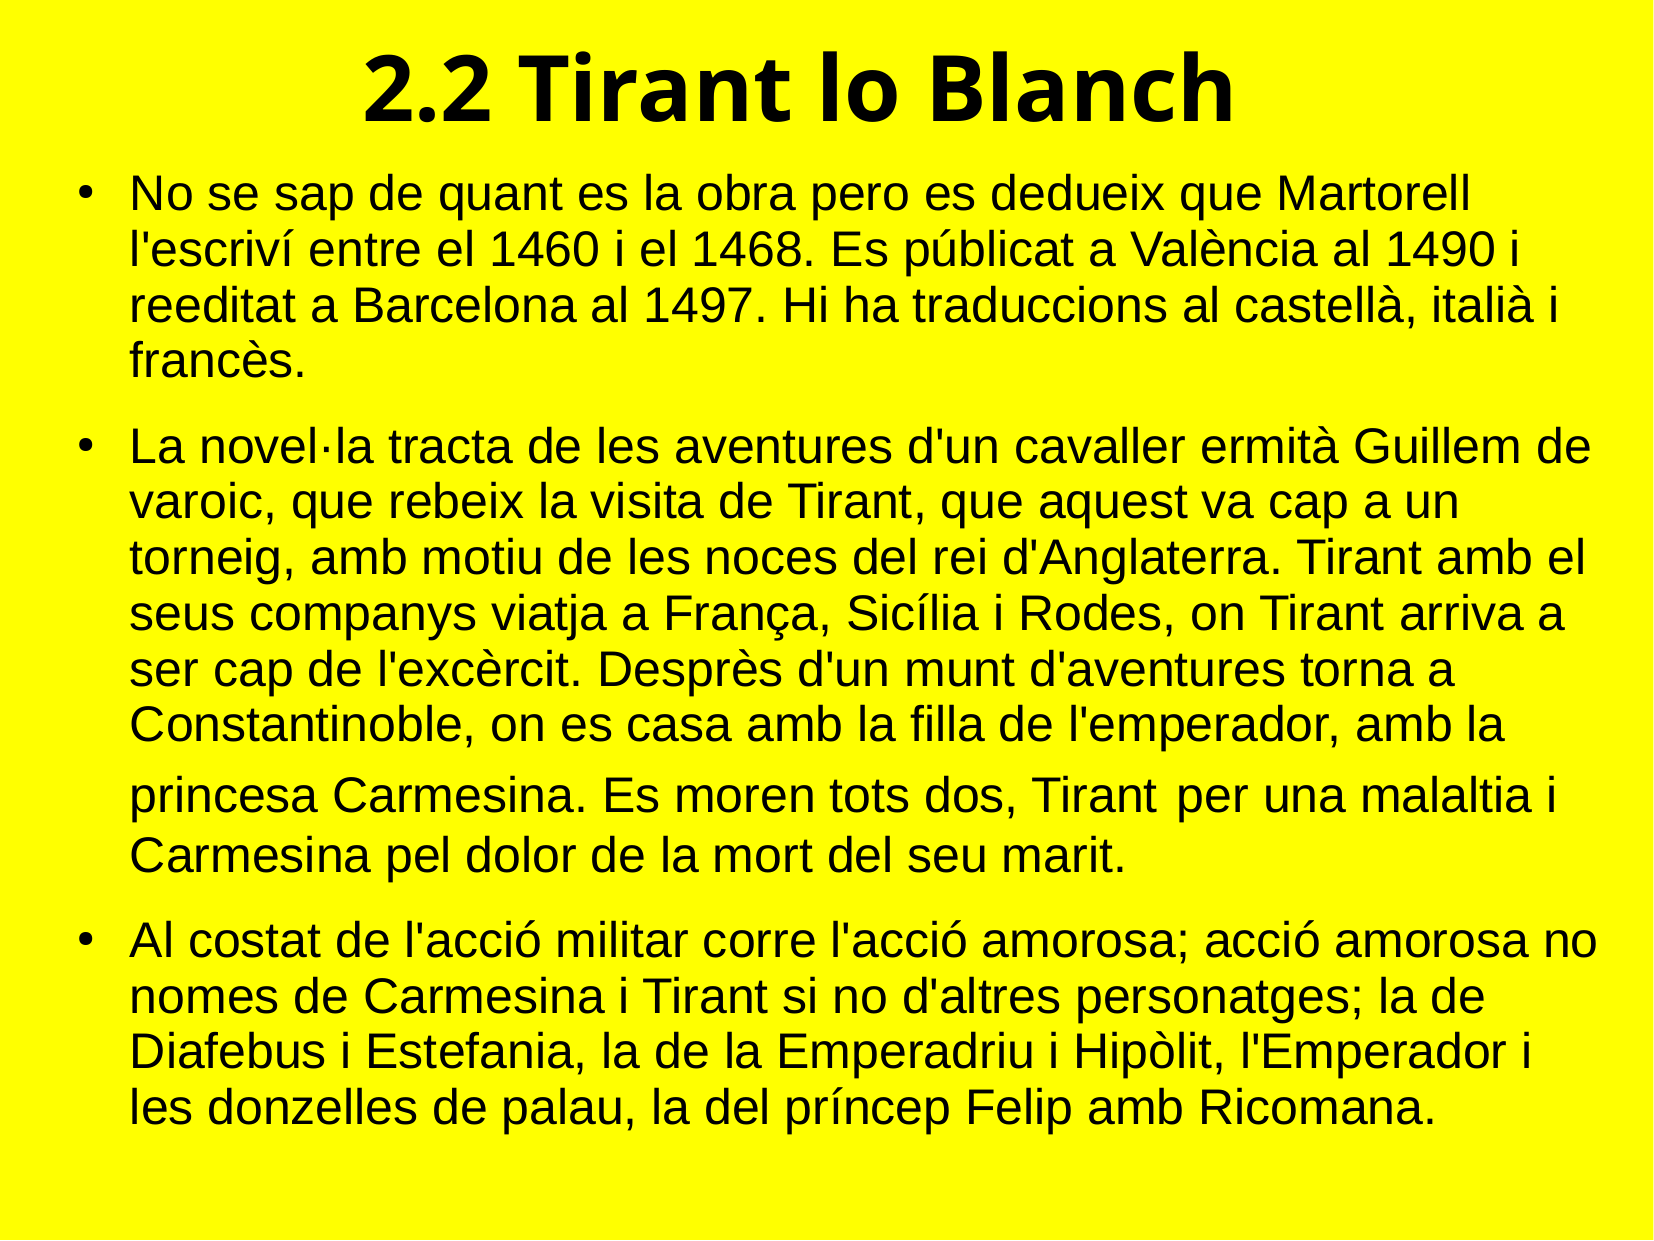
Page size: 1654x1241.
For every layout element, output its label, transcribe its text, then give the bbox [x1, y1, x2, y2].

title 2.2 Tirant lo Blanch [236, 23, 1365, 148]
list No se sap de quant es la obra pero es dedueix que Martorell l'escriví entre el 1460 i el 1468. Es públicat a València al 1490 i reeditat a Barcelona al 1497. Hi ha traduccions al castellà, italià i francès. La novel·la tracta de les aventures d'un cavaller ermità Guillem de varoic, que rebeix la visita de Tirant, que aquest va cap a un torneig, amb motiu de les noces del rei d'Anglaterra. Tirant amb el seus companys viatja a França, Sicília i Rodes, on Tirant arriva a ser cap de l'excèrcit. Desprès d'un munt d'aventures torna a Constantinoble, on es casa amb la filla de l'emperador, amb la princesa Carmesina. Es moren tots dos, Tirant per una malaltia i Carmesina pel dolor de la mort del seu marit. Al costat de l'acció militar corre l'acció amorosa; acció amorosa no nomes de Carmesina i Tirant si no d'altres personatges; la de Diafebus i Estefania, la de la Emperadriu i Hipòlit, l'Emperador i les donzelles de palau, la del príncep Felip amb Ricomana. [59, 165, 1607, 1205]
